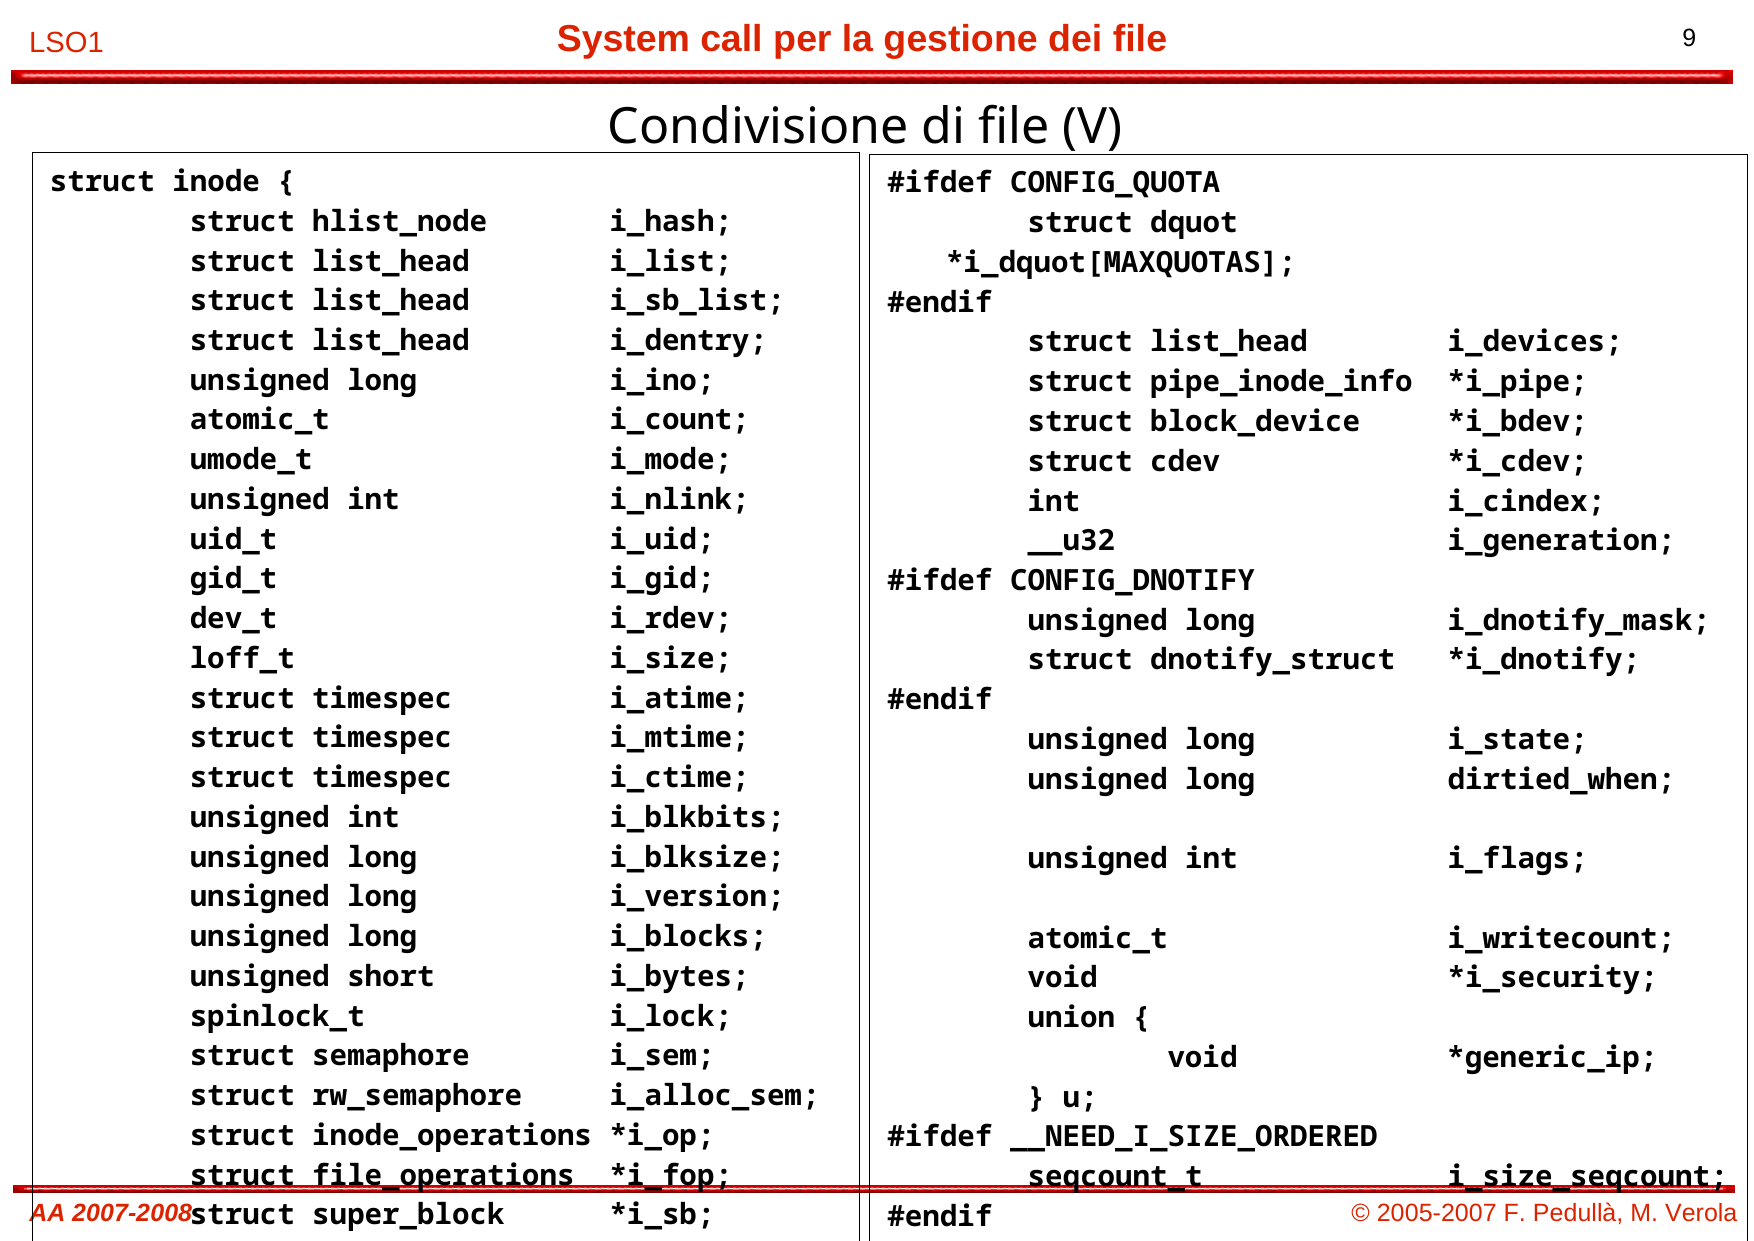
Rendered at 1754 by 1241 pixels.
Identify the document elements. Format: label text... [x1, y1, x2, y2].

list #ifdef CONFIG_QUOTA struct dquot *i_dquot[MAXQUOTAS]; #endif struct list_head i_devices; struct pipe_inode_info *i_pipe; struct block_device *i_bdev; struct cdev *i_cdev; int i_cindex; __u32 i_generation; #ifdef CONFIG_DNOTIFY unsigned long i_dnotify_mask; struct dnotify_struct *i_dnotify; #endif unsigned long i_state; unsigned long dirtied_when; unsigned int i_flags; atomic_t i_writecount; void *i_security; union { void *generic_ip; } u; #ifdef __NEED_I_SIZE_ORDERED seqcount_t i_size_seqcount; #endif }; // file: /usr/src/kernels/.../include/linux/fs.h [869, 154, 1748, 1130]
picture [1078, 1185, 1617, 1193]
picture [11, 70, 1733, 84]
picture [13, 1185, 32, 1193]
picture [860, 1185, 869, 1193]
title Condivisione di file (V) [481, 78, 1250, 174]
picture [870, 1185, 1074, 1193]
picture [1621, 1185, 1735, 1193]
picture [33, 1185, 859, 1193]
list struct inode { struct hlist_node i_hash; struct list_head i_list; struct list_head i_sb_list; struct list_head i_dentry; unsigned long i_ino; atomic_t i_count; umode_t i_mode; unsigned int i_nlink; uid_t i_uid; gid_t i_gid; dev_t i_rdev; loff_t i_size; struct timespec i_atime; struct timespec i_mtime; struct timespec i_ctime; unsigned int i_blkbits; unsigned long i_blksize; unsigned long i_version; unsigned long i_blocks; unsigned short i_bytes; spinlock_t i_lock; struct semaphore i_sem; struct rw_semaphore i_alloc_sem; struct inode_operations *i_op; struct file_operations *i_fop; struct super_block *i_sb; struct file_lock *i_flock; struct address_space *i_mapping; struct address_space i_data; [32, 152, 860, 1129]
